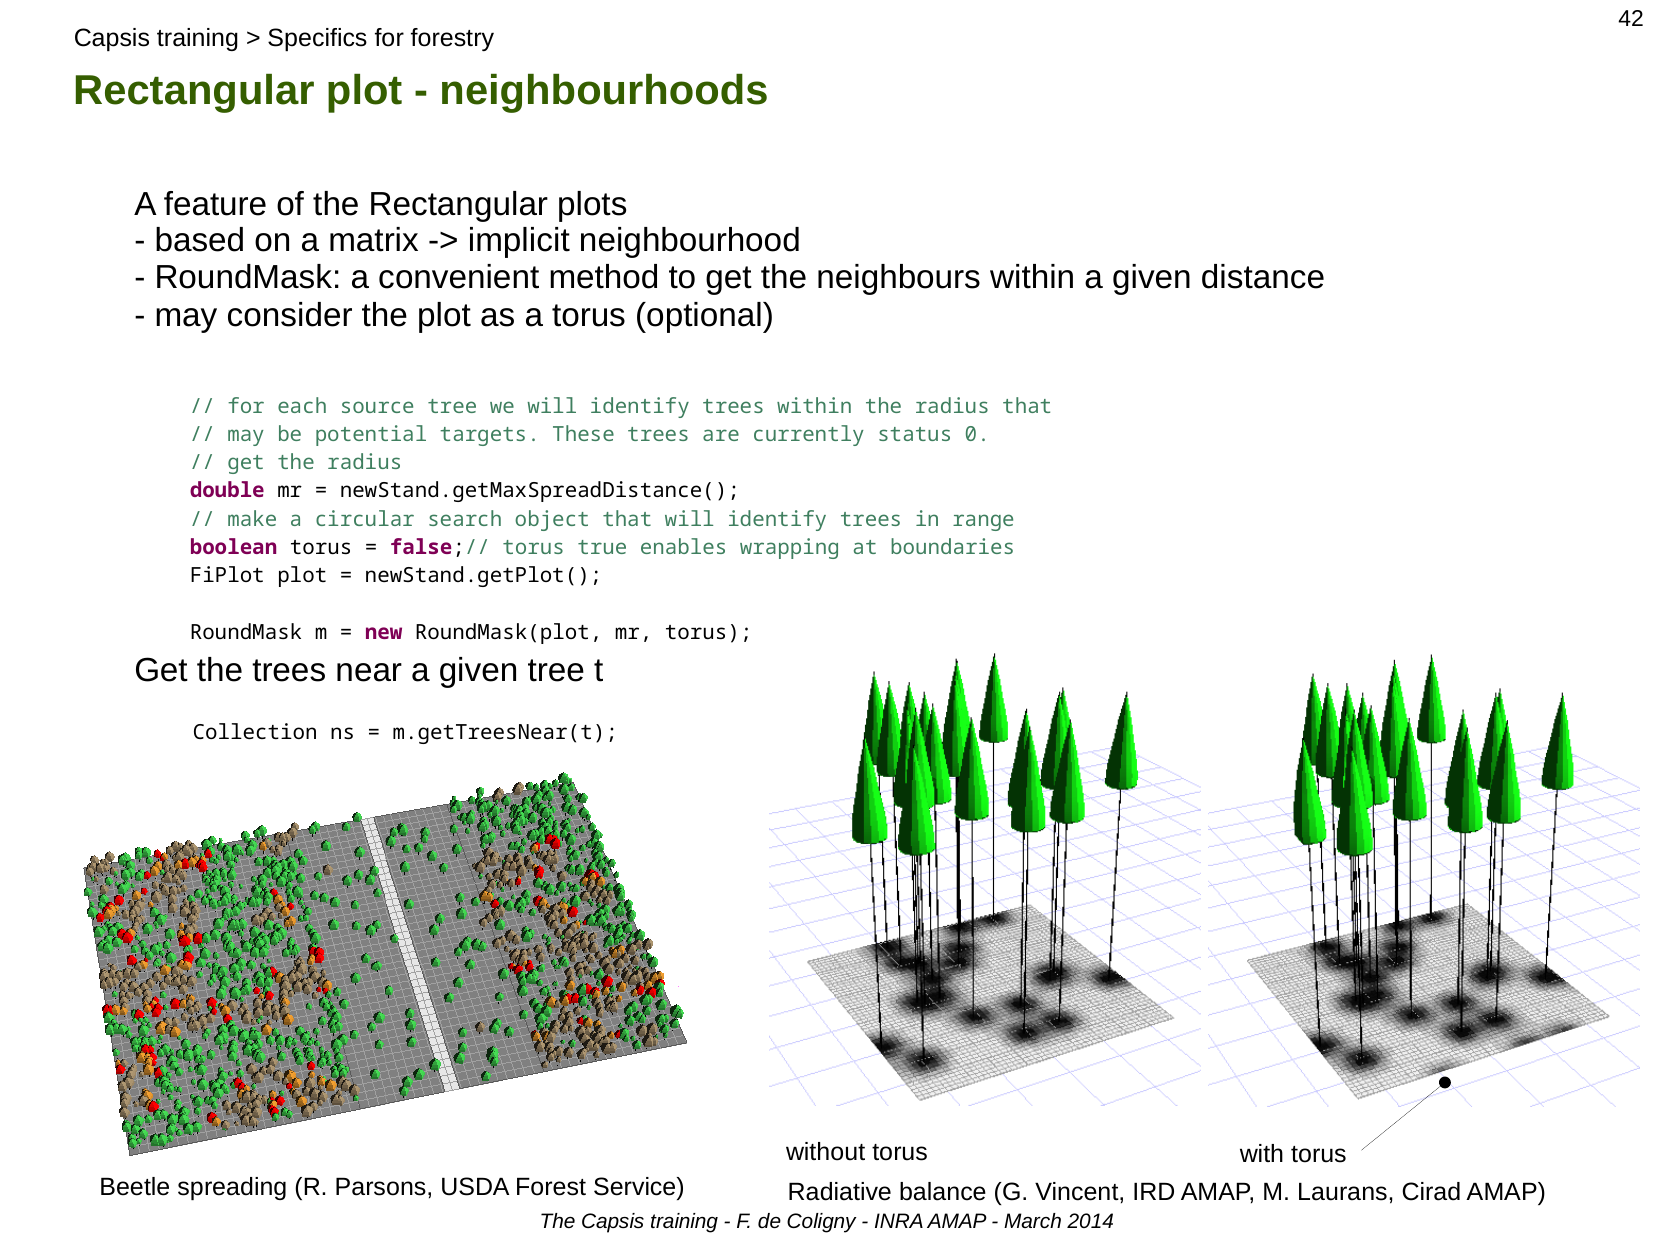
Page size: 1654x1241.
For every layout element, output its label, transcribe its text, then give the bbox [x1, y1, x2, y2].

picture [1208, 644, 1640, 1107]
text_box Collection ns = m.getTreesNear(t); [177, 709, 633, 749]
text_box Get the trees near a given tree t [119, 644, 737, 697]
text_box Radiative balance (G. Vincent, IRD AMAP, M. Laurans, Cirad AMAP) [772, 1170, 1654, 1201]
picture [769, 647, 1201, 1106]
text_box // for each source tree we will identify trees within the radius that // may be potential targets. These trees are currently status 0. // get the radius double mr = newStand.getMaxSpreadDistance(); // make a circular search object that will identify trees in range boolean torus = false;// torus true enables wrapping at boundaries FiPlot plot = newStand.getPlot(); RoundMask m = new RoundMask(plot, mr, torus); [175, 383, 1068, 619]
text_box Rectangular plot - neighbourhoods [58, 59, 1151, 122]
text_box A feature of the Rectangular plots - based on a matrix -> implicit neighbourhood - RoundMask: a convenient method to get the neighbours within a given distance - may consider the plot as a torus (optional) [119, 177, 1424, 343]
text_box The Capsis training - F. de Coligny - INRA AMAP - March 2014 [0, 1201, 1654, 1241]
picture [82, 770, 689, 1163]
text_box Beetle spreading (R. Parsons, USDA Forest Service) [76, 1169, 709, 1201]
text_box Capsis training > Specifics for forestry [59, 16, 1004, 60]
text_box with torus [1225, 1132, 1615, 1170]
text_box without torus [771, 1130, 1157, 1174]
